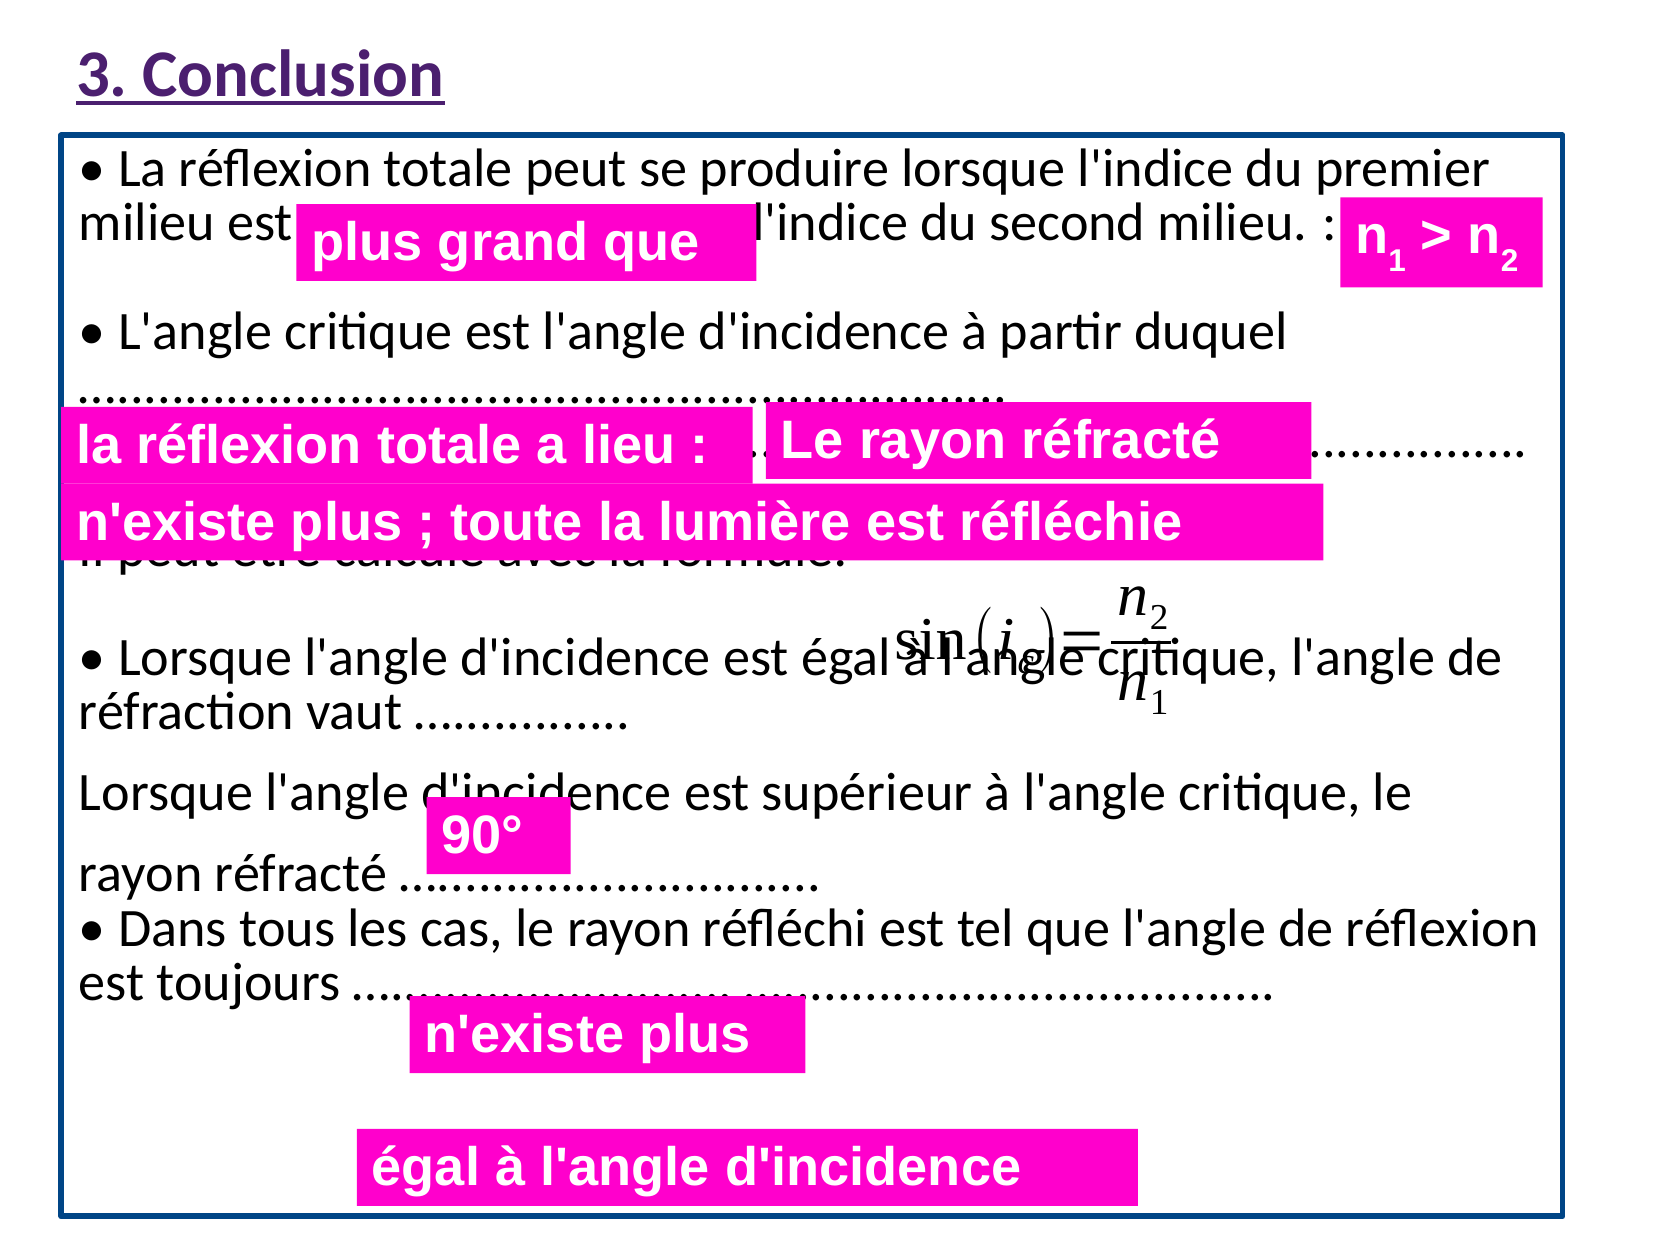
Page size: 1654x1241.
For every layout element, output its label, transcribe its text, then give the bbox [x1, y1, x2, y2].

text_box 90° [426, 797, 571, 875]
text_box Le rayon réfracté [765, 402, 1312, 479]
text_box plus grand que [296, 204, 757, 281]
text_box la réflexion totale a lieu : [61, 406, 753, 483]
text_box égal à l'angle d'incidence [356, 1128, 1138, 1206]
text_box • La réflexion totale peut se produire lorsque l'indice du premier milieu est …............................. l'indice du second milieu. : … • L'angle critique est l'angle d'incidence à partir duquel …................................................................. …....................................................................................................... Il peut être calculé avec la formule: • Lorsque l'angle d'incidence est égal à l'angle critique, l'angle de réfraction vaut …............. Lorsque l'angle d'incidence est supérieur à l'angle critique, le rayon réfracté …............................ • Dans tous les cas, le rayon réfléchi est tel que l'angle de réflexion est toujours …......................... ….................................... [61, 135, 1563, 1217]
text_box n1 > n2 [1340, 197, 1543, 288]
text_box 3. Conclusion [61, 39, 1524, 132]
text_box n'existe plus ; toute la lumière est réfléchie [61, 483, 1324, 561]
chart [888, 560, 1181, 724]
text_box n'existe plus [409, 996, 806, 1074]
